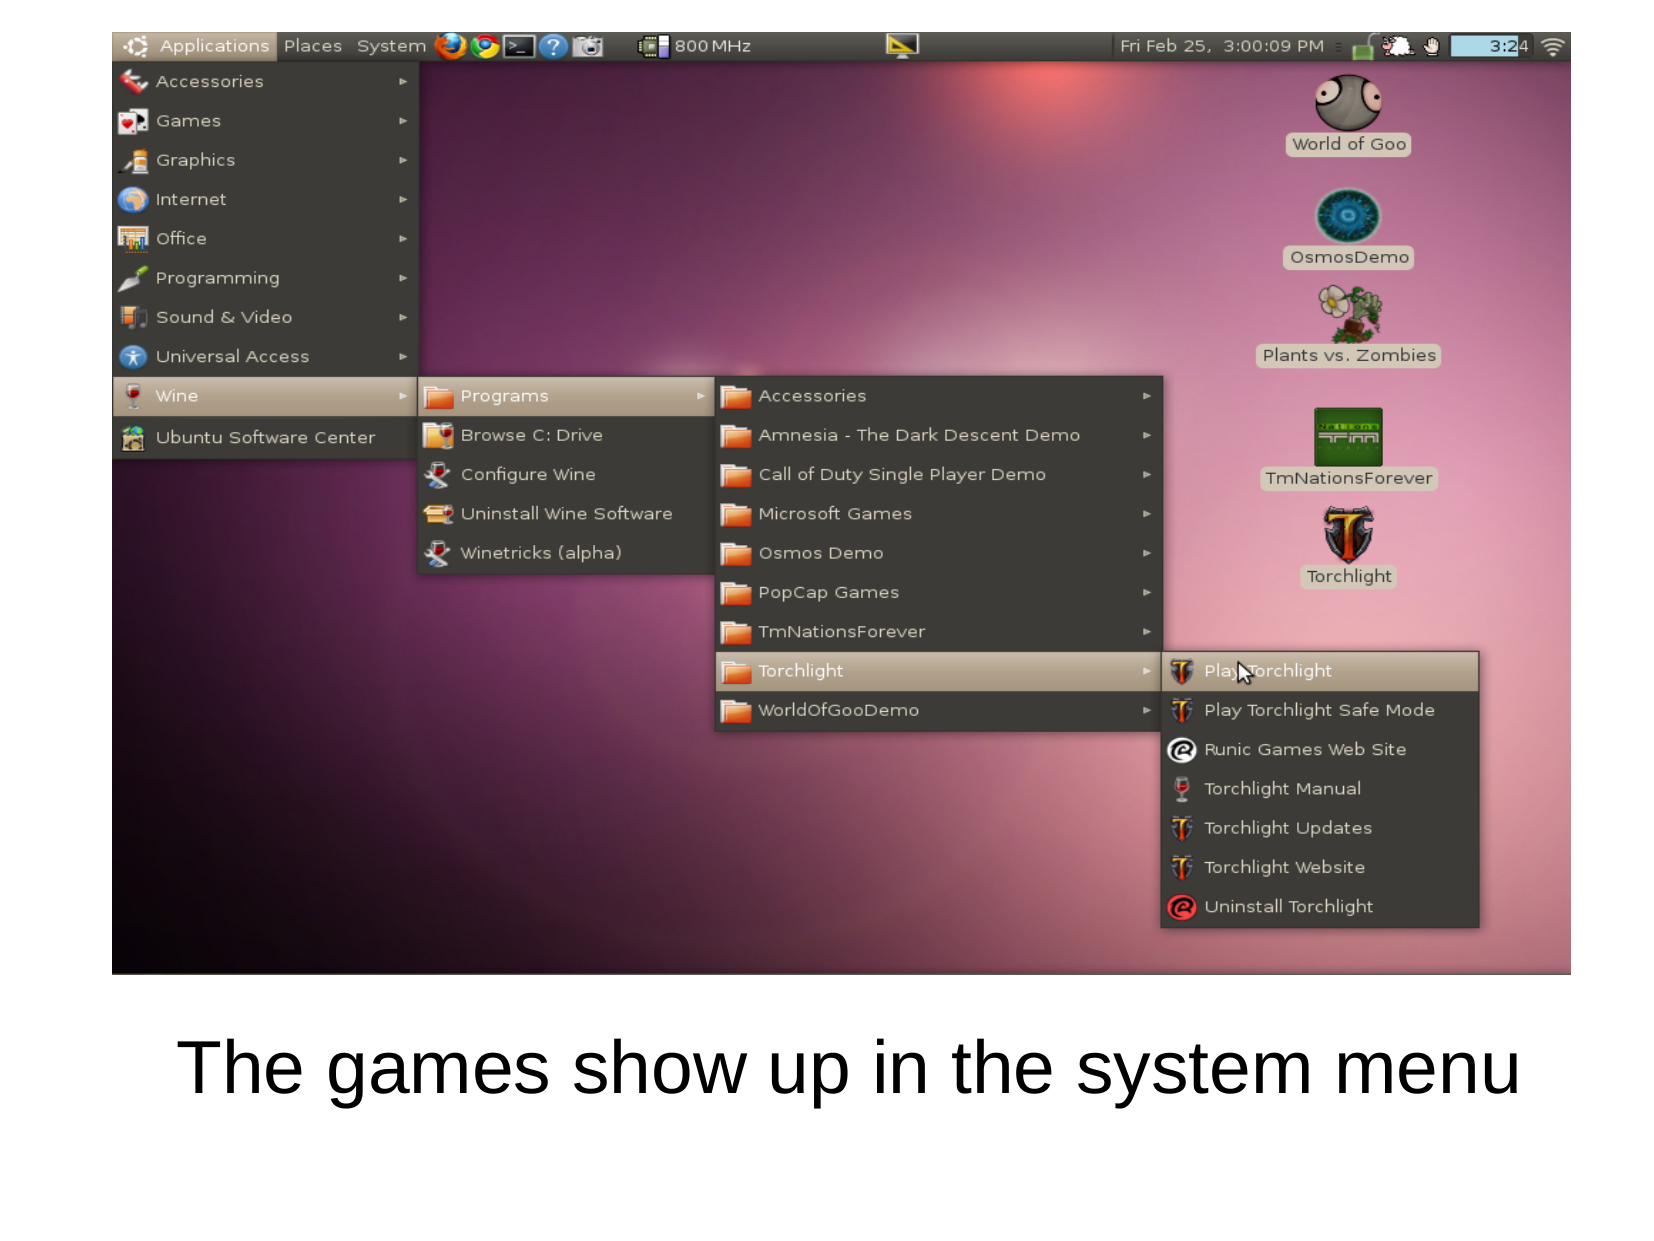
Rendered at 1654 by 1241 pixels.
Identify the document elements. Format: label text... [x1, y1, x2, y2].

picture [112, 32, 1571, 976]
title The games show up in the system menu [86, 937, 1613, 1203]
